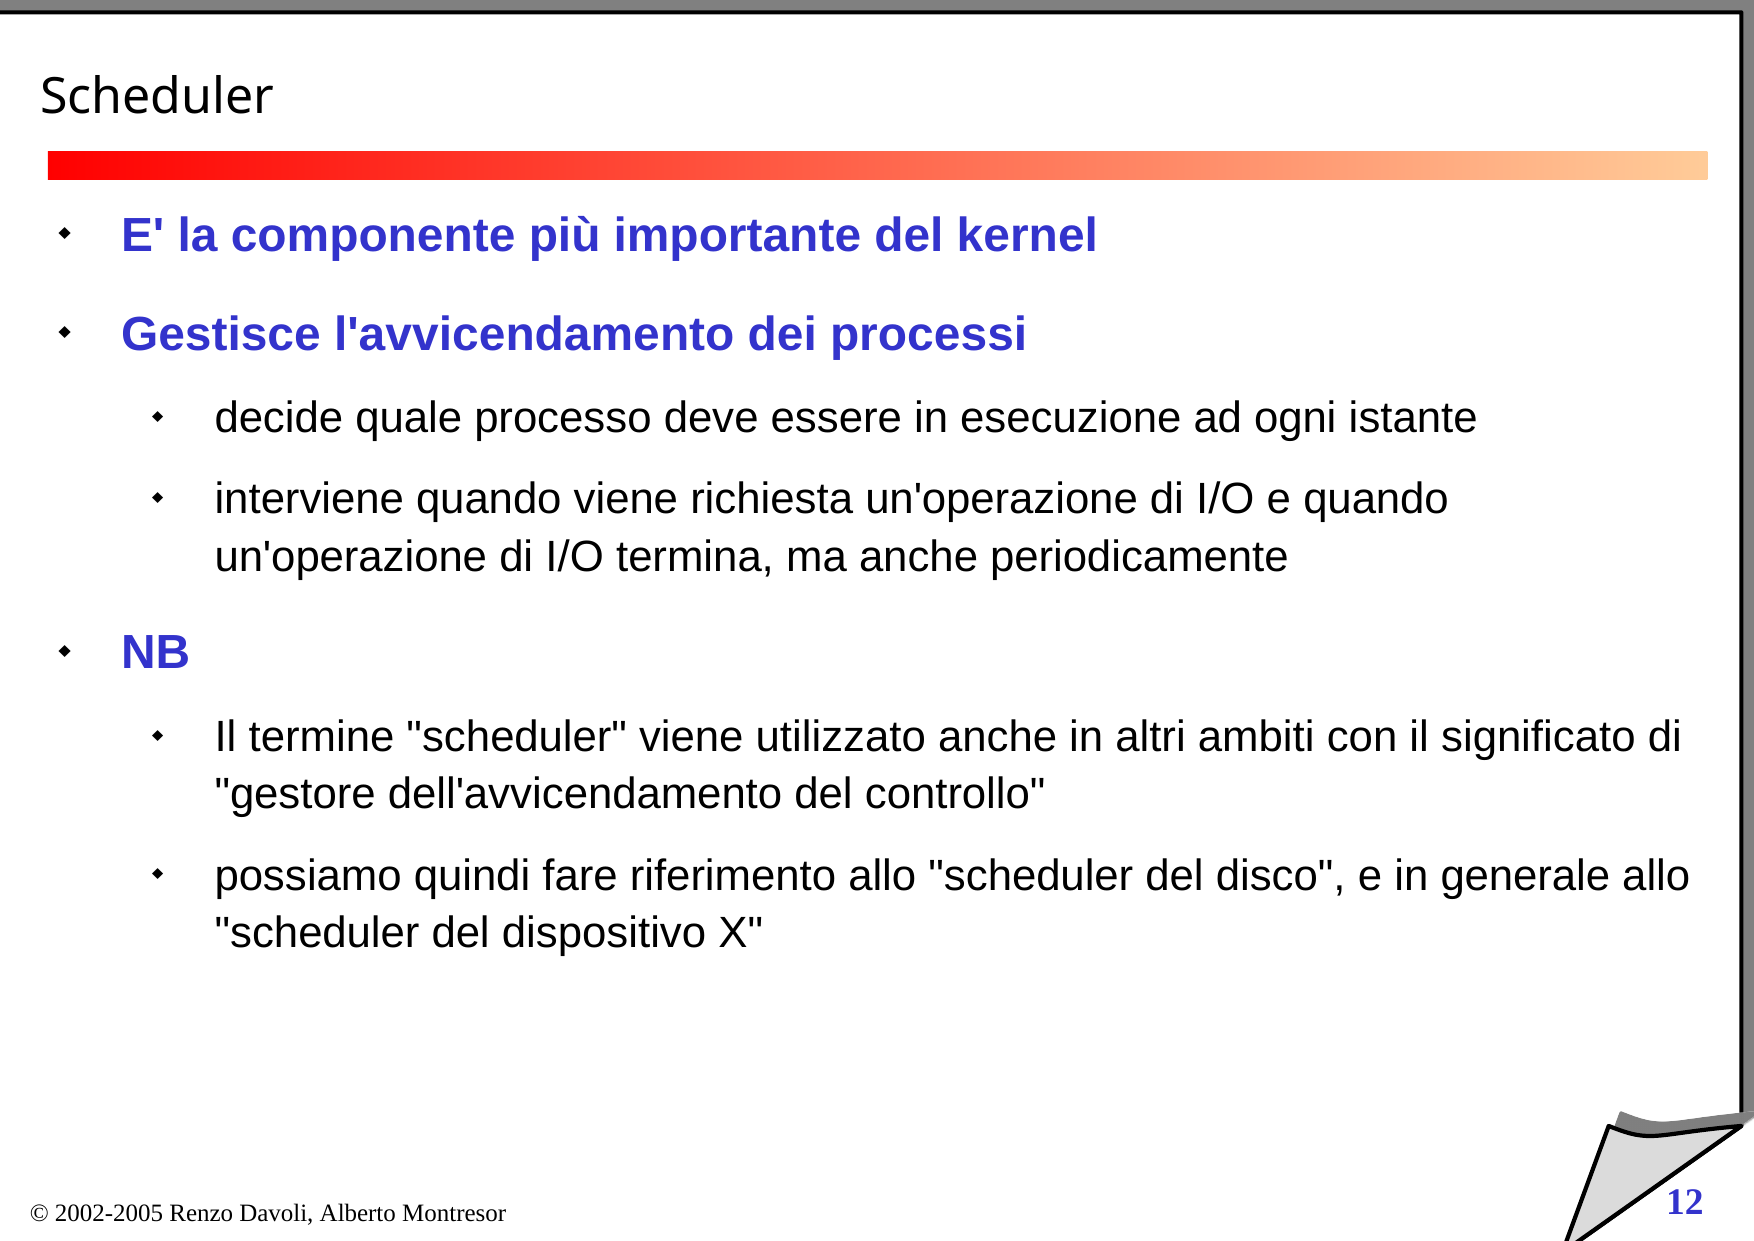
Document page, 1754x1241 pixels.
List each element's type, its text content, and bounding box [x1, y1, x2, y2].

list E' la componente più importante del kernel Gestisce l'avvicendamento dei processi decide quale processo deve essere in esecuzione ad ogni istante interviene quando viene richiesta un'operazione di I/O e quando un'operazione di I/O termina, ma anche periodicamente NB Il termine "scheduler" viene utilizzato anche in altri ambiti con il significato di "gestore dell'avvicendamento del controllo" possiamo quindi fare riferimento allo "scheduler del disco", e in generale allo "scheduler del dispositivo X" [58, 206, 1696, 1095]
title Scheduler [40, 49, 1714, 144]
